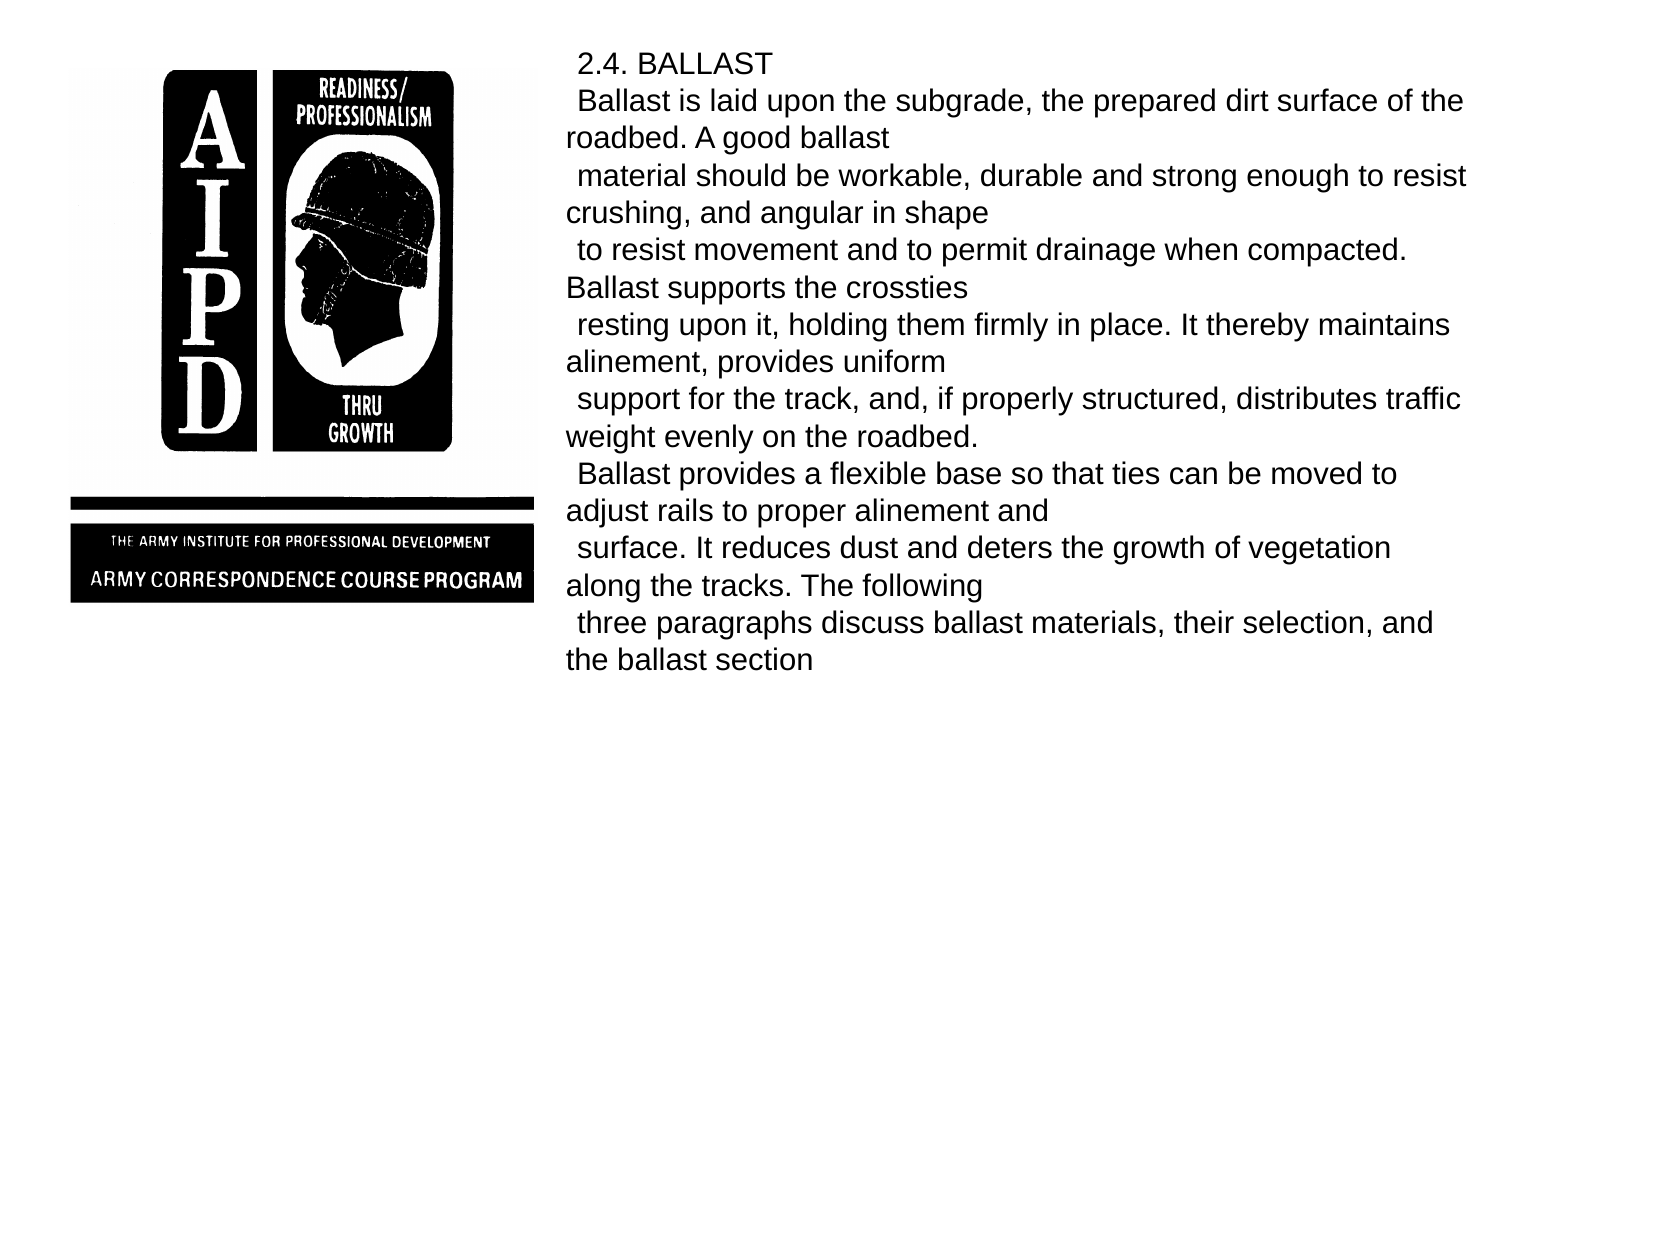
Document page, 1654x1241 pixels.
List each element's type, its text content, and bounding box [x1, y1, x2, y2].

picture [68, 68, 538, 607]
text_box 2.4. BALLAST Ballast is laid upon the subgrade, the prepared dirt surface of the roadbed. A good ballast material should be workable, durable and strong enough to resist crushing, and angular in shape to resist movement and to permit drainage when compacted. Ballast supports the crossties resting upon it, holding them firmly in place. It thereby maintains alinement, provides uniform support for the track, and, if properly structured, distributes traffic weight evenly on the roadbed. Ballast provides a flexible base so that ties can be moved to adjust rails to proper alinement and surface. It reduces dust and deters the growth of vegetation along the tracks. The following three paragraphs discuss ballast materials, their selection, and the ballast section [551, 35, 1489, 685]
